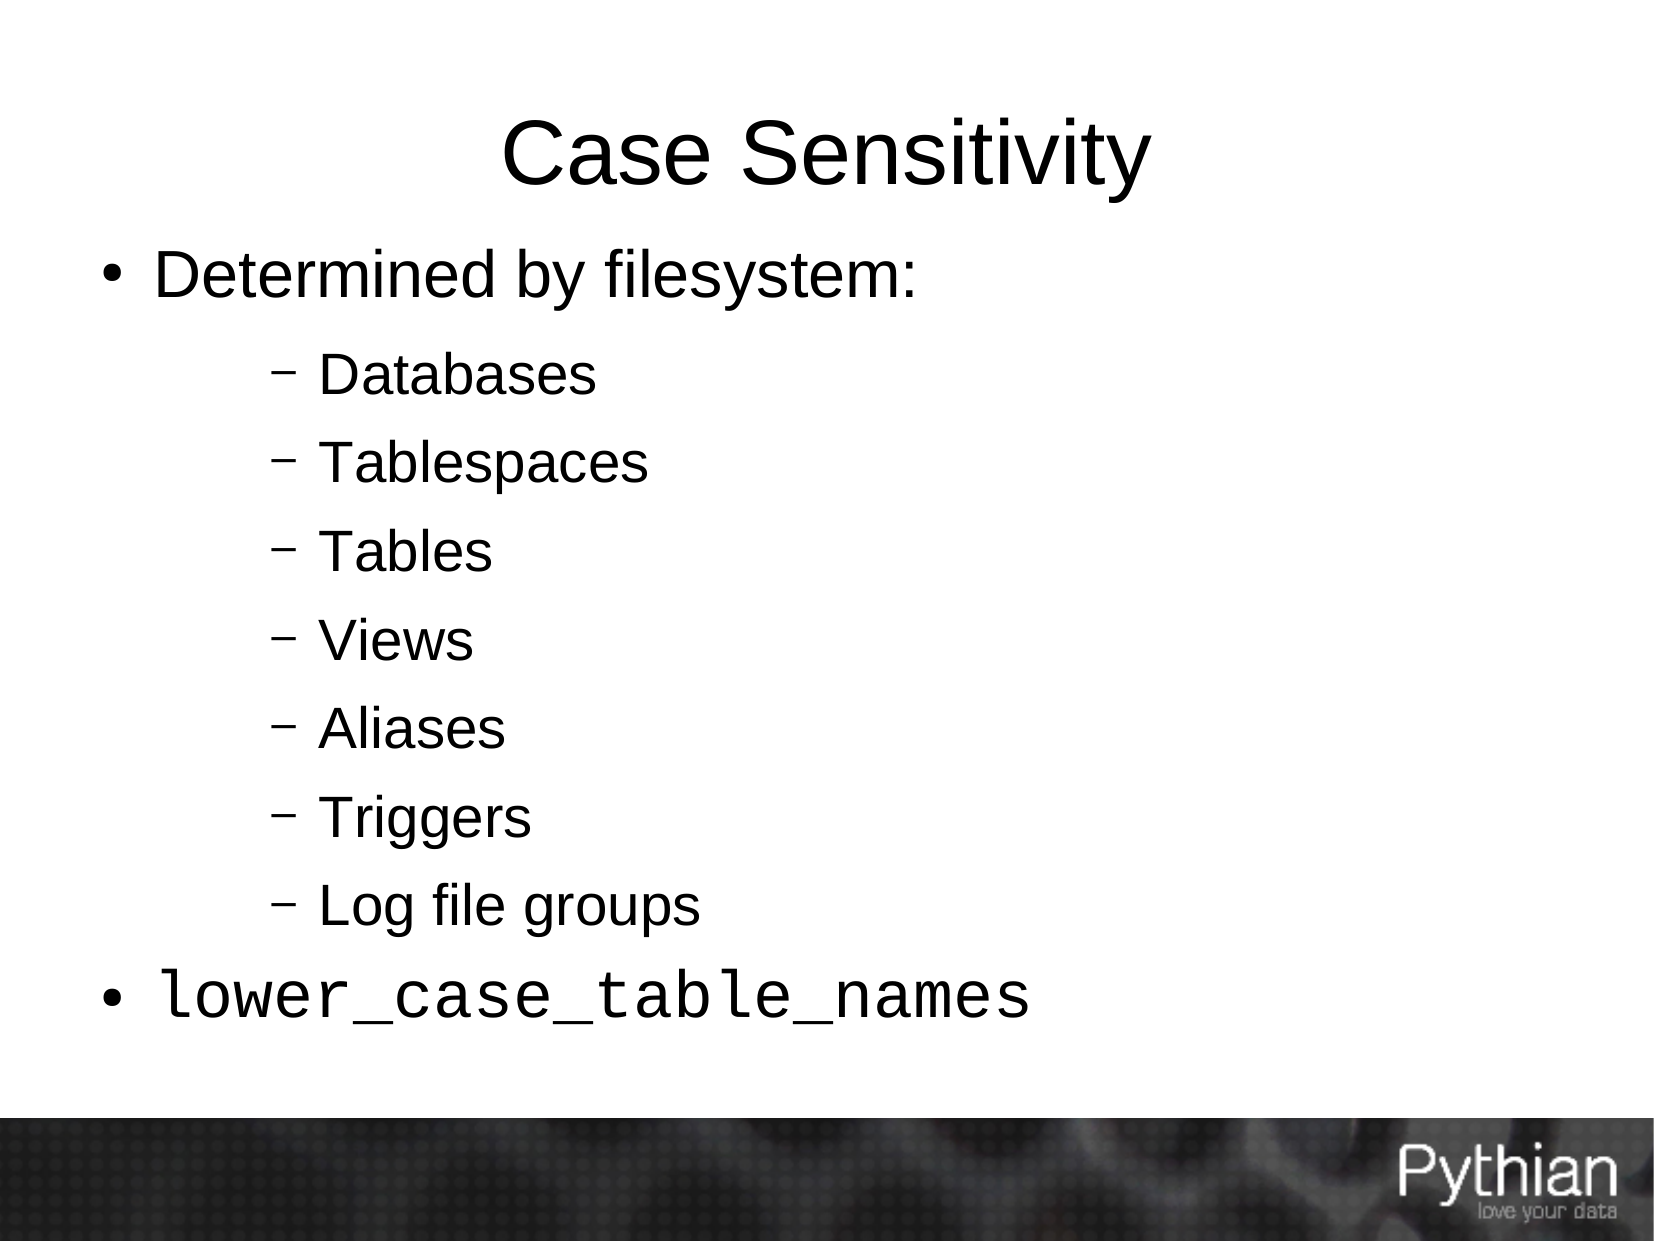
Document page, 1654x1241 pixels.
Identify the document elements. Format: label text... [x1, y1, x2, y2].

title Case Sensitivity [82, 49, 1571, 237]
list Determined by filesystem: Databases Tablespaces Tables Views Aliases Triggers Log file groups lower_case_table_names [82, 237, 1571, 1041]
picture [0, 1118, 1654, 1241]
